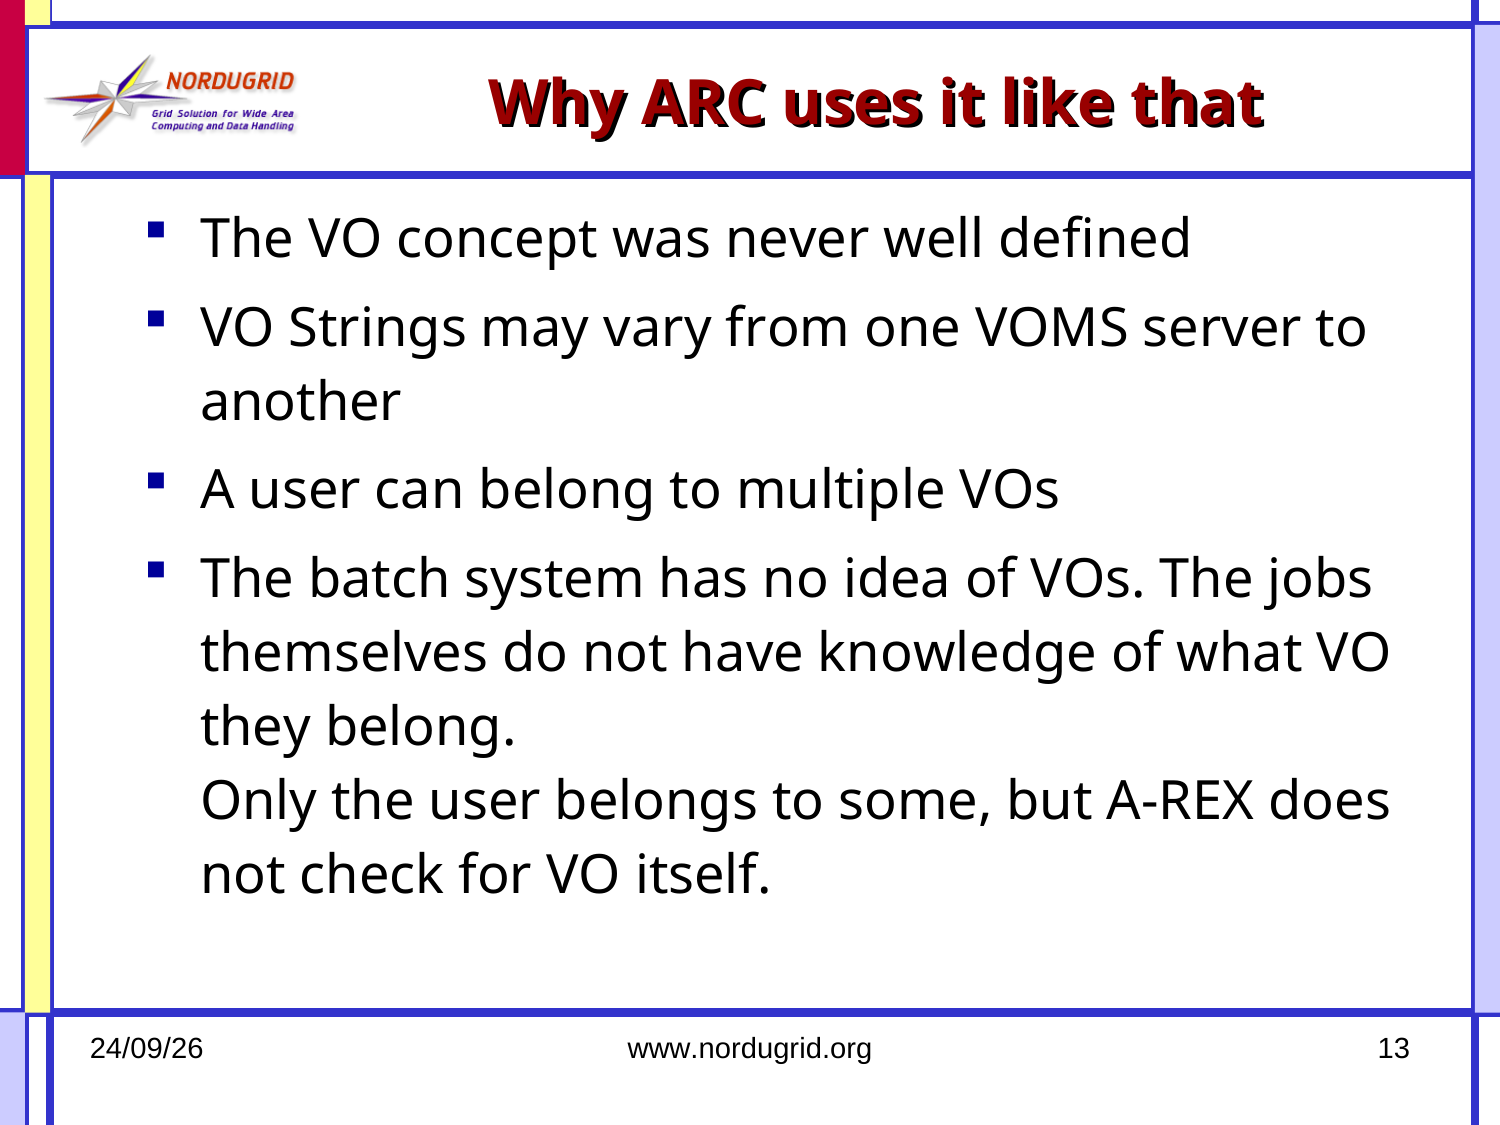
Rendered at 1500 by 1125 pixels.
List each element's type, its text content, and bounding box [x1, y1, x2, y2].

list The VO concept was never well defined VO Strings may vary from one VOMS server to another A user can belong to multiple VOs The batch system has no idea of VOs. The jobs themselves do not have knowledge of what VO they belong. Only the user belongs to some, but A-REX does not check for VO itself. [87, 200, 1426, 1125]
title Why ARC uses it like that [324, 17, 1428, 183]
picture [40, 49, 301, 148]
